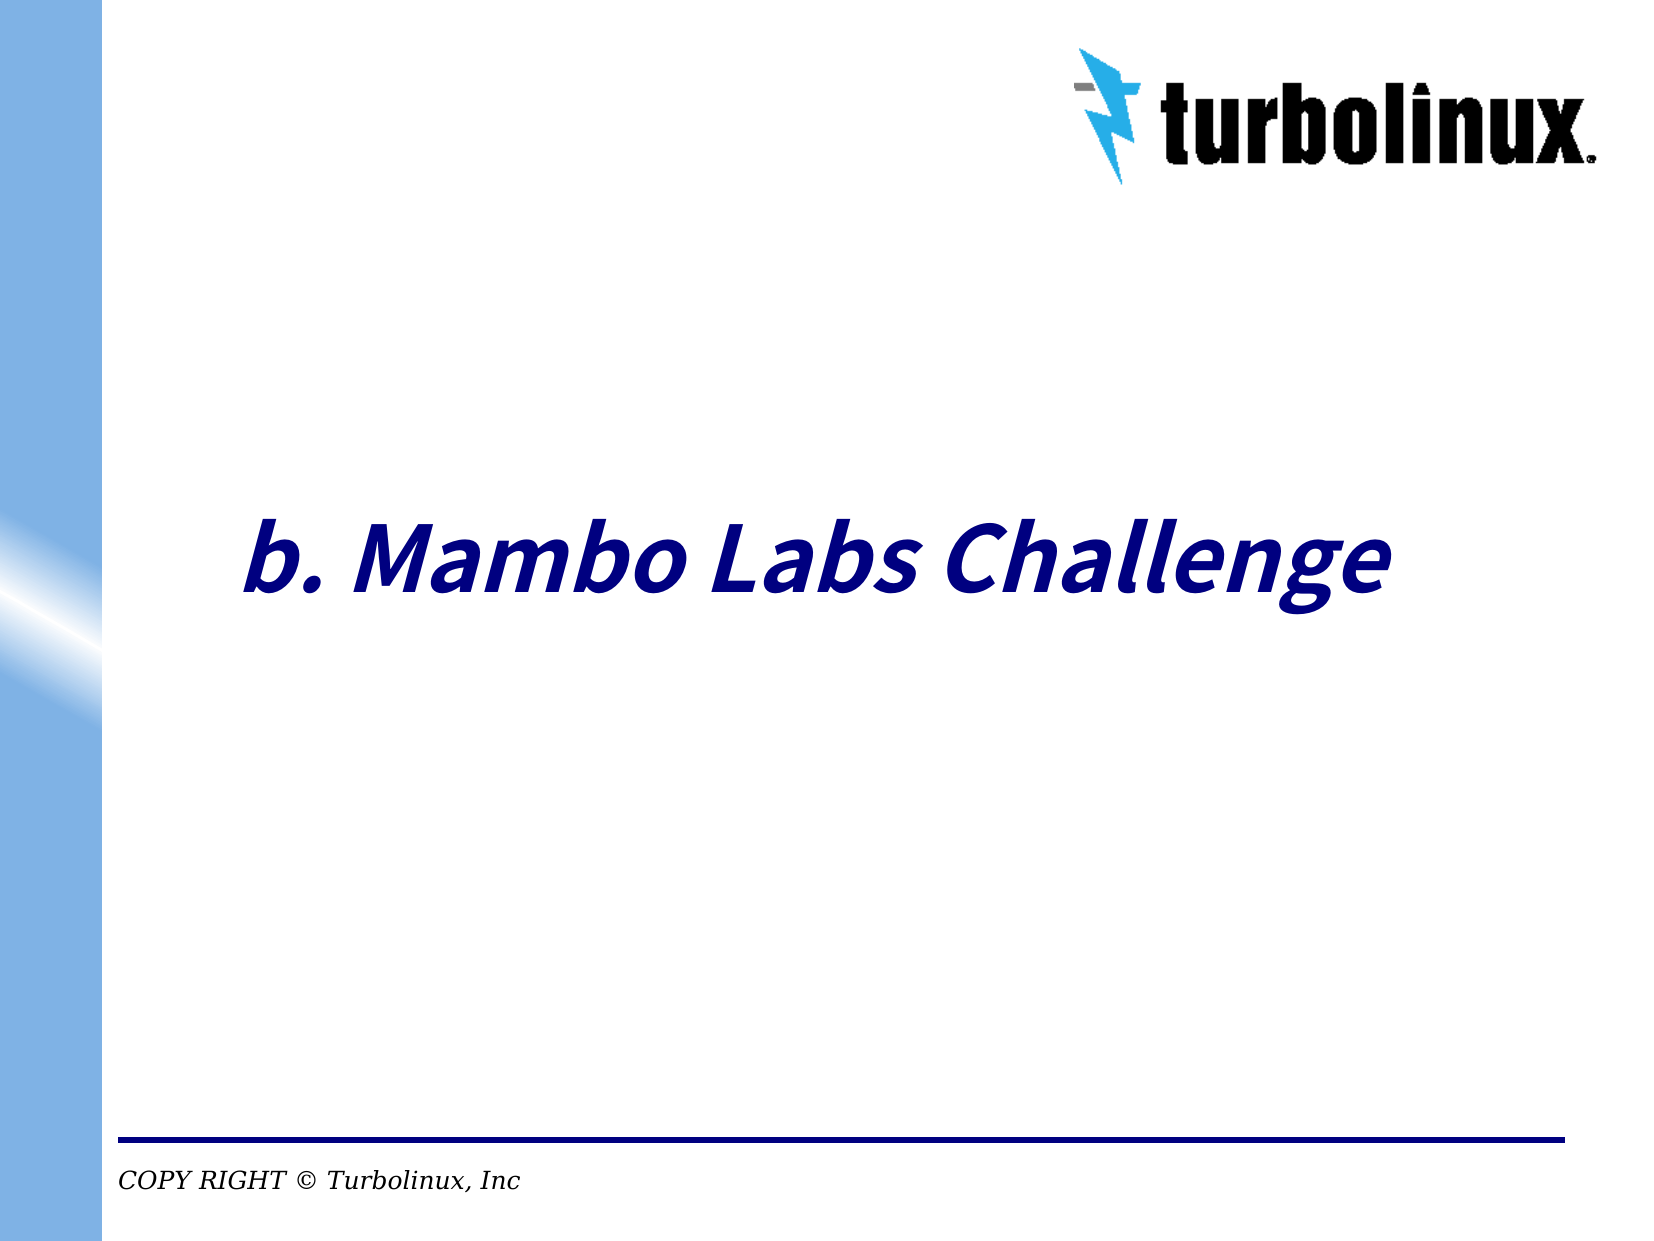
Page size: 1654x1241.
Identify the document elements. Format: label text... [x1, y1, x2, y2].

text_box b. Mambo Labs Challenge [236, 478, 1565, 626]
picture [1074, 47, 1607, 186]
